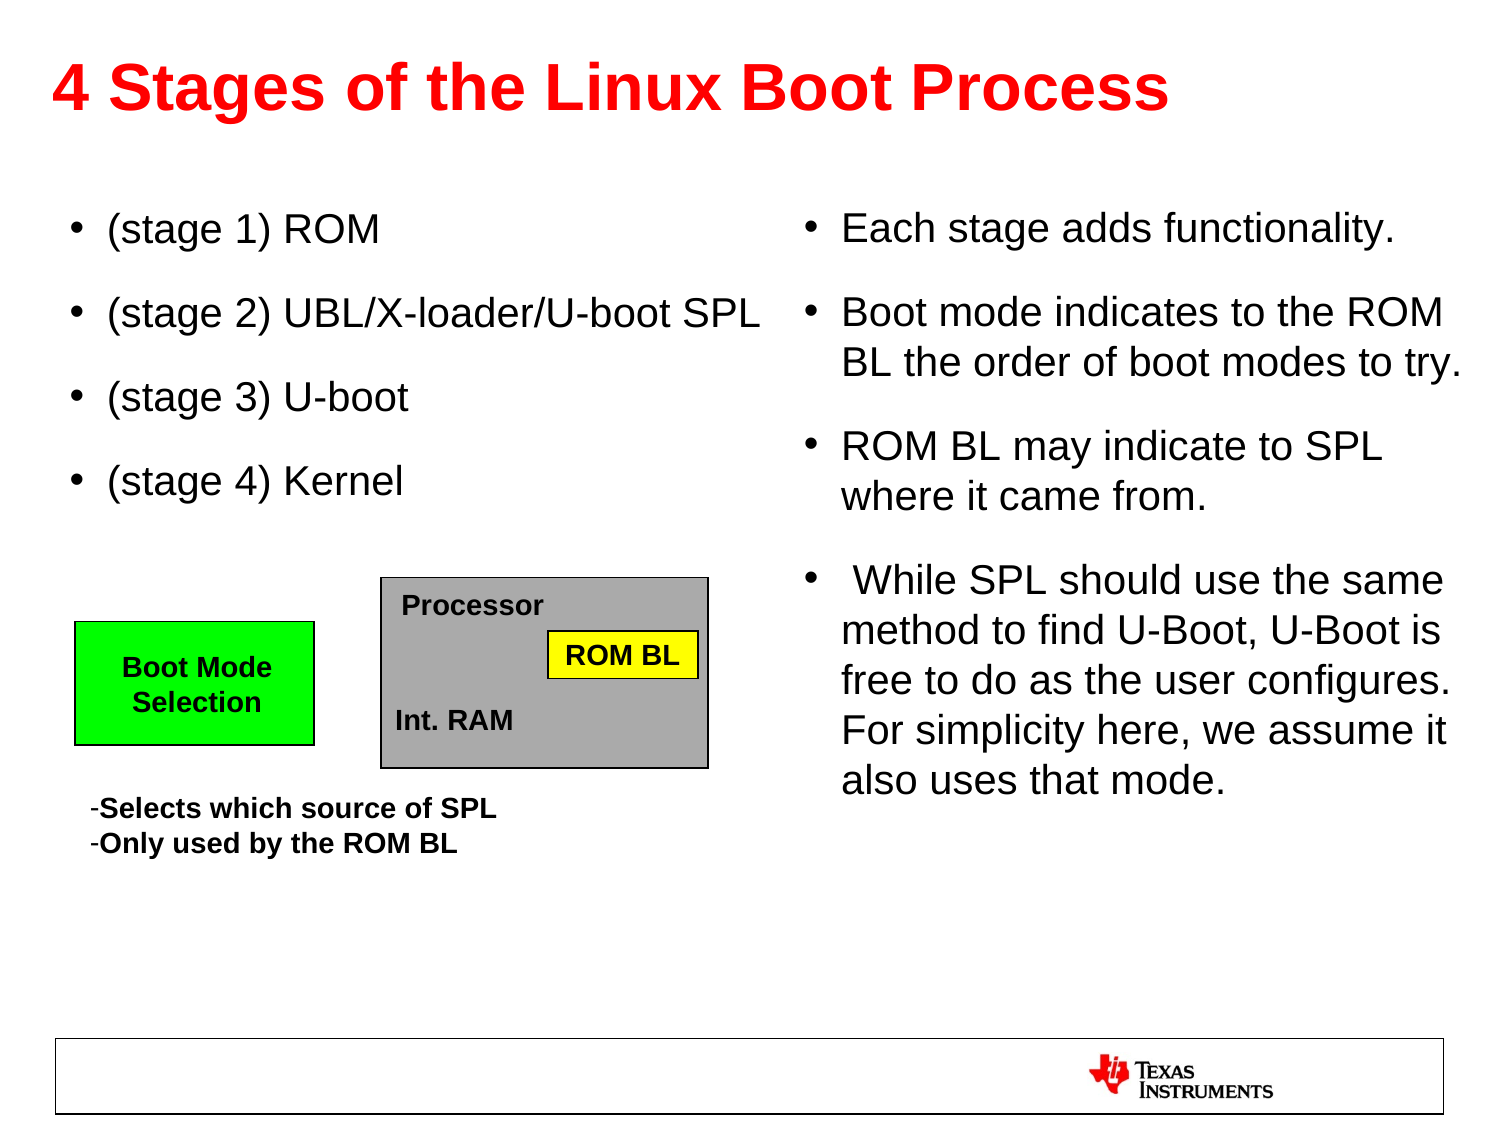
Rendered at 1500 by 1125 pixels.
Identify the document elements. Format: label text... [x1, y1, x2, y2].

text_box [381, 577, 708, 769]
text_box Selects which source of SPL Only used by the ROM BL [74, 782, 563, 938]
text_box ROM BL [550, 628, 696, 679]
text_box Each stage adds functionality. Boot mode indicates to the ROM BL the order of boot modes to try. ROM BL may indicate to SPL where it came from. While SPL should use the same method to find U-Boot, U-Boot is free to do as the user configures. For simplicity here, we assume it also uses that mode. [789, 193, 1482, 826]
title 4 Stages of the Linux Boot Process [37, 23, 1426, 158]
text_box Processor [386, 578, 560, 630]
text_box Int. RAM [380, 693, 529, 745]
text_box [75, 621, 315, 745]
text_box Boot Mode Selection [107, 640, 288, 726]
list (stage 1) ROM (stage 2) UBL/X-loader/U-boot SPL (stage 3) U-boot (stage 4) Kernel [54, 194, 779, 521]
picture [1087, 1052, 1274, 1099]
